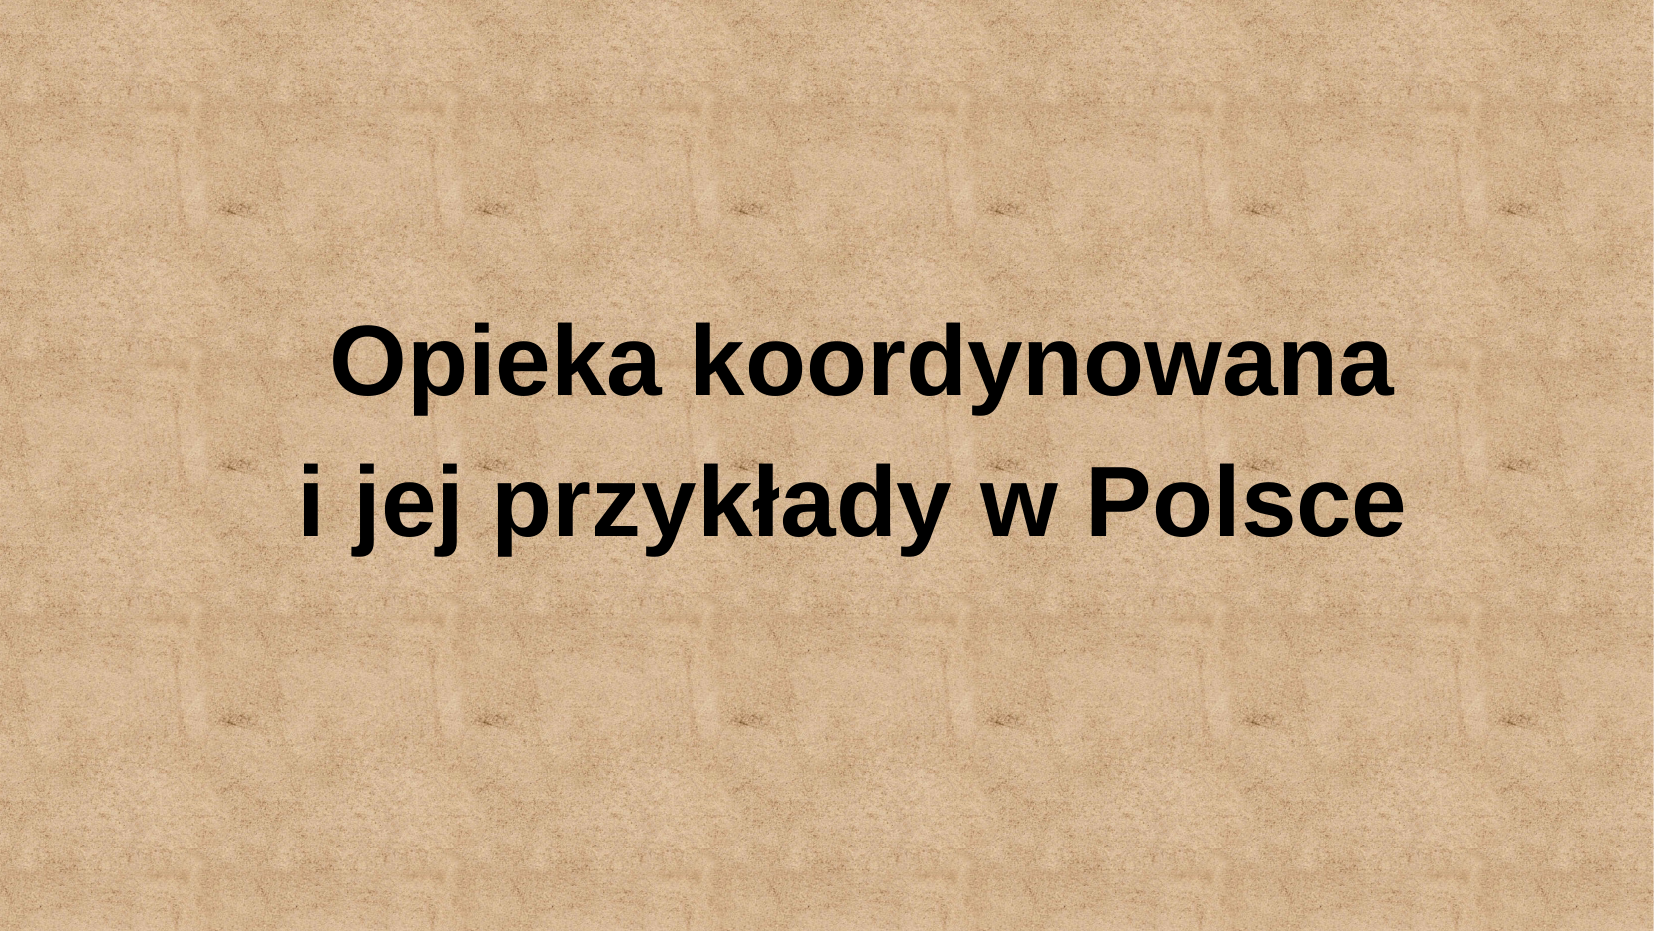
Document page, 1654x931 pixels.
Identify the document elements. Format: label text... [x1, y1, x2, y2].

list Opieka koordynowana i jej przykłady w Polsce [82, 105, 1571, 758]
picture [0, 0, 1654, 931]
